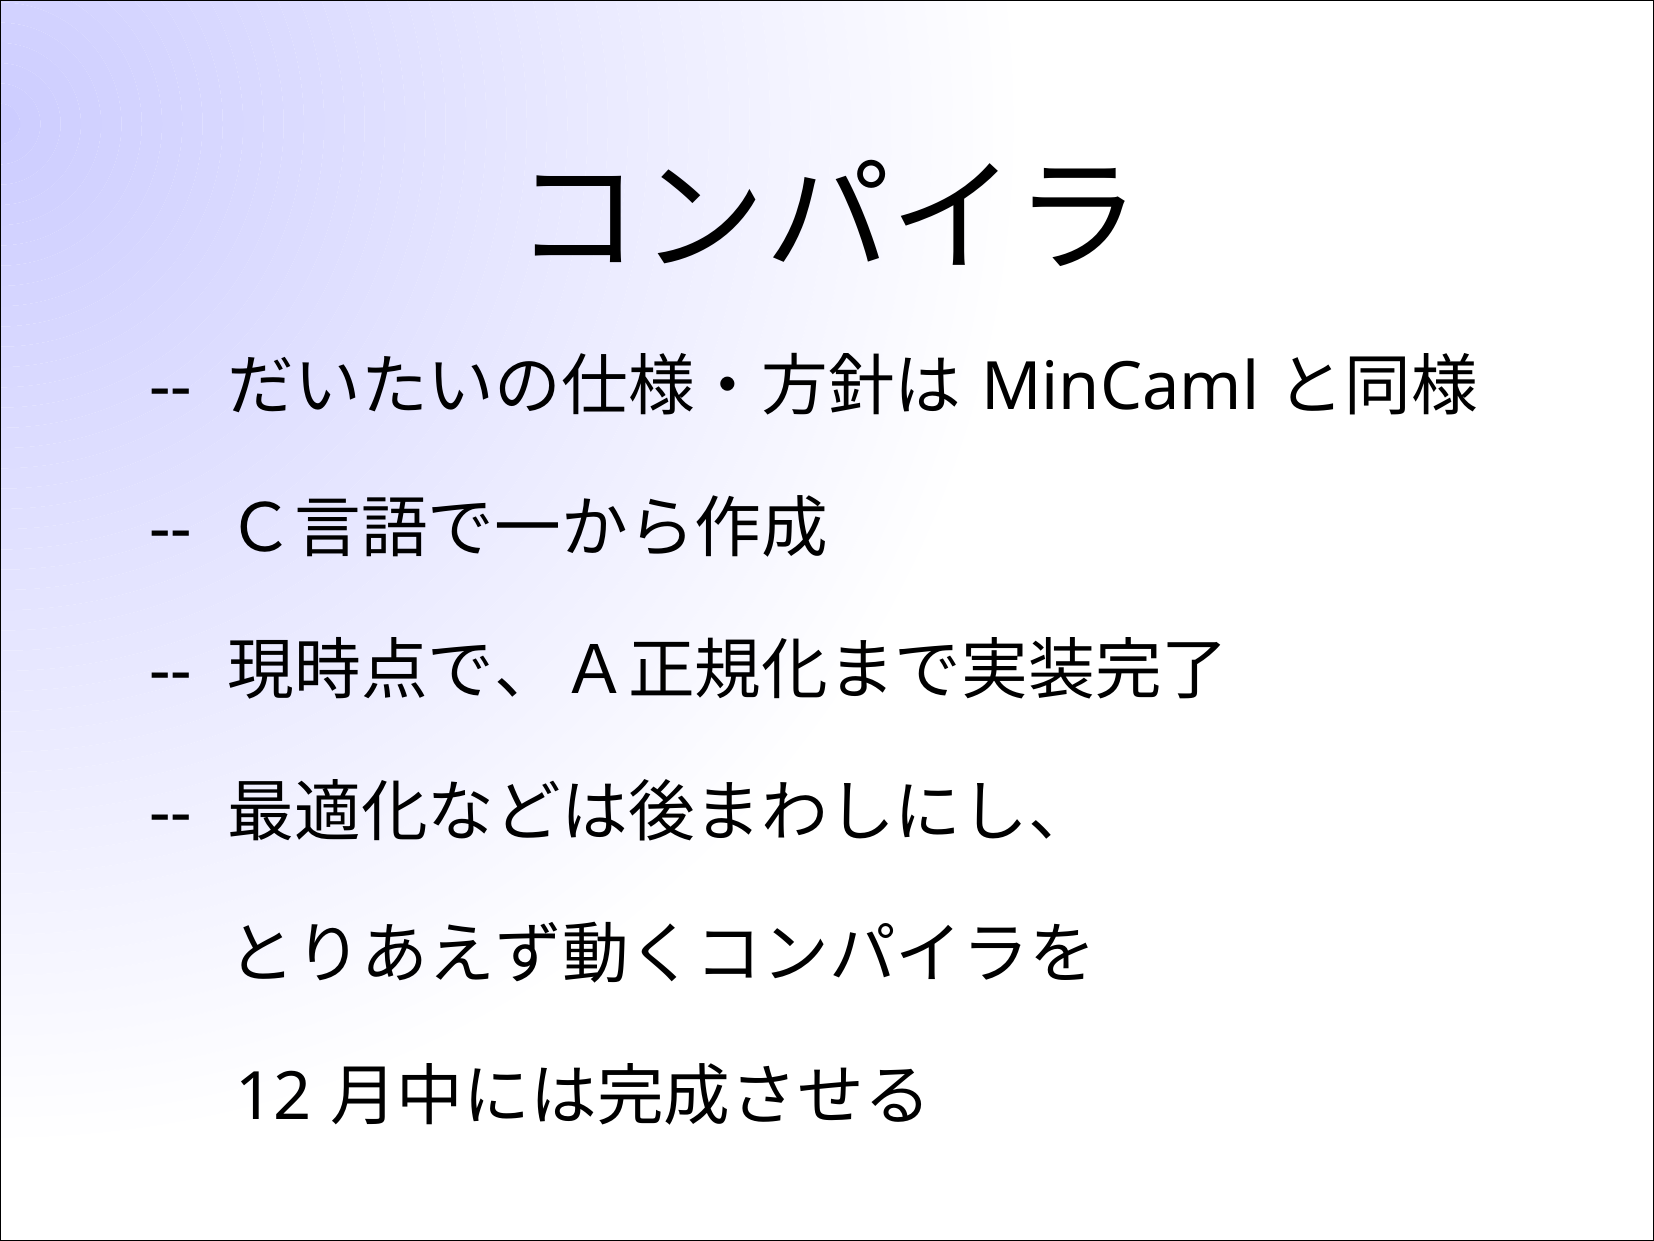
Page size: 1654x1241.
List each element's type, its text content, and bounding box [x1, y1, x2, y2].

subtitle -- だいたいの仕様・方針はMinCamlと同様 -- Ｃ言語で一から作成 -- 現時点で、Ａ正規化まで実装完了 -- 最適化などは後まわしにし、 とりあえず動くコンパイラを 12月中には完成させる [149, 344, 1534, 1127]
title コンパイラ [121, 102, 1534, 311]
